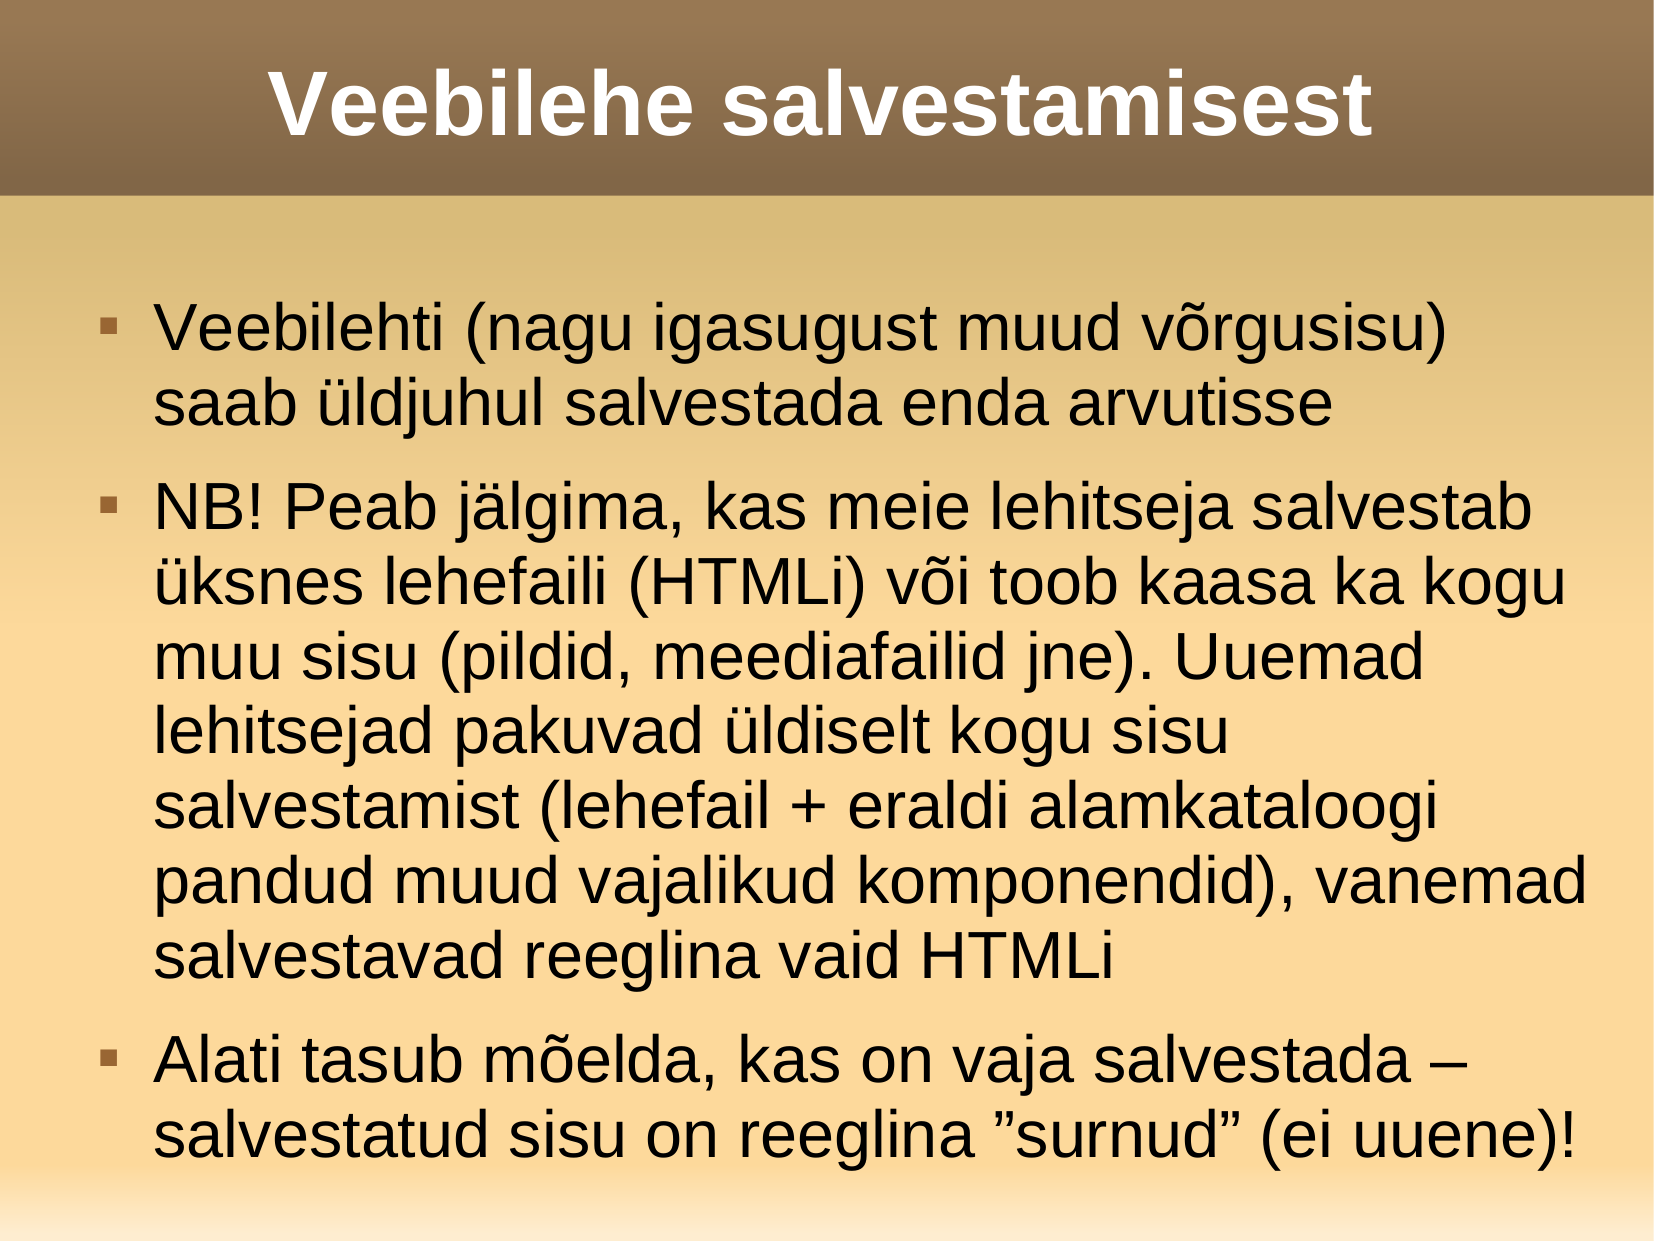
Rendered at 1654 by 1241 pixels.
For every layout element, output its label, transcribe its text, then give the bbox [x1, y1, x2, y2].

title Veebilehe salvestamisest [76, 7, 1565, 200]
list Veebilehti (nagu igasugust muud võrgusisu) saab üldjuhul salvestada enda arvutisse NB! Peab jälgima, kas meie lehitseja salvestab üksnes lehefaili (HTMLi) või toob kaasa ka kogu muu sisu (pildid, meediafailid jne). Uuemad lehitsejad pakuvad üldiselt kogu sisu salvestamist (lehefail + eraldi alamkataloogi pandud muud vajalikud komponendid), vanemad salvestavad reeglina vaid HTMLi Alati tasub mõelda, kas on vaja salvestada – salvestatud sisu on reeglina ”surnud” (ei uuene)! [82, 290, 1595, 1172]
picture [0, 0, 1654, 1241]
